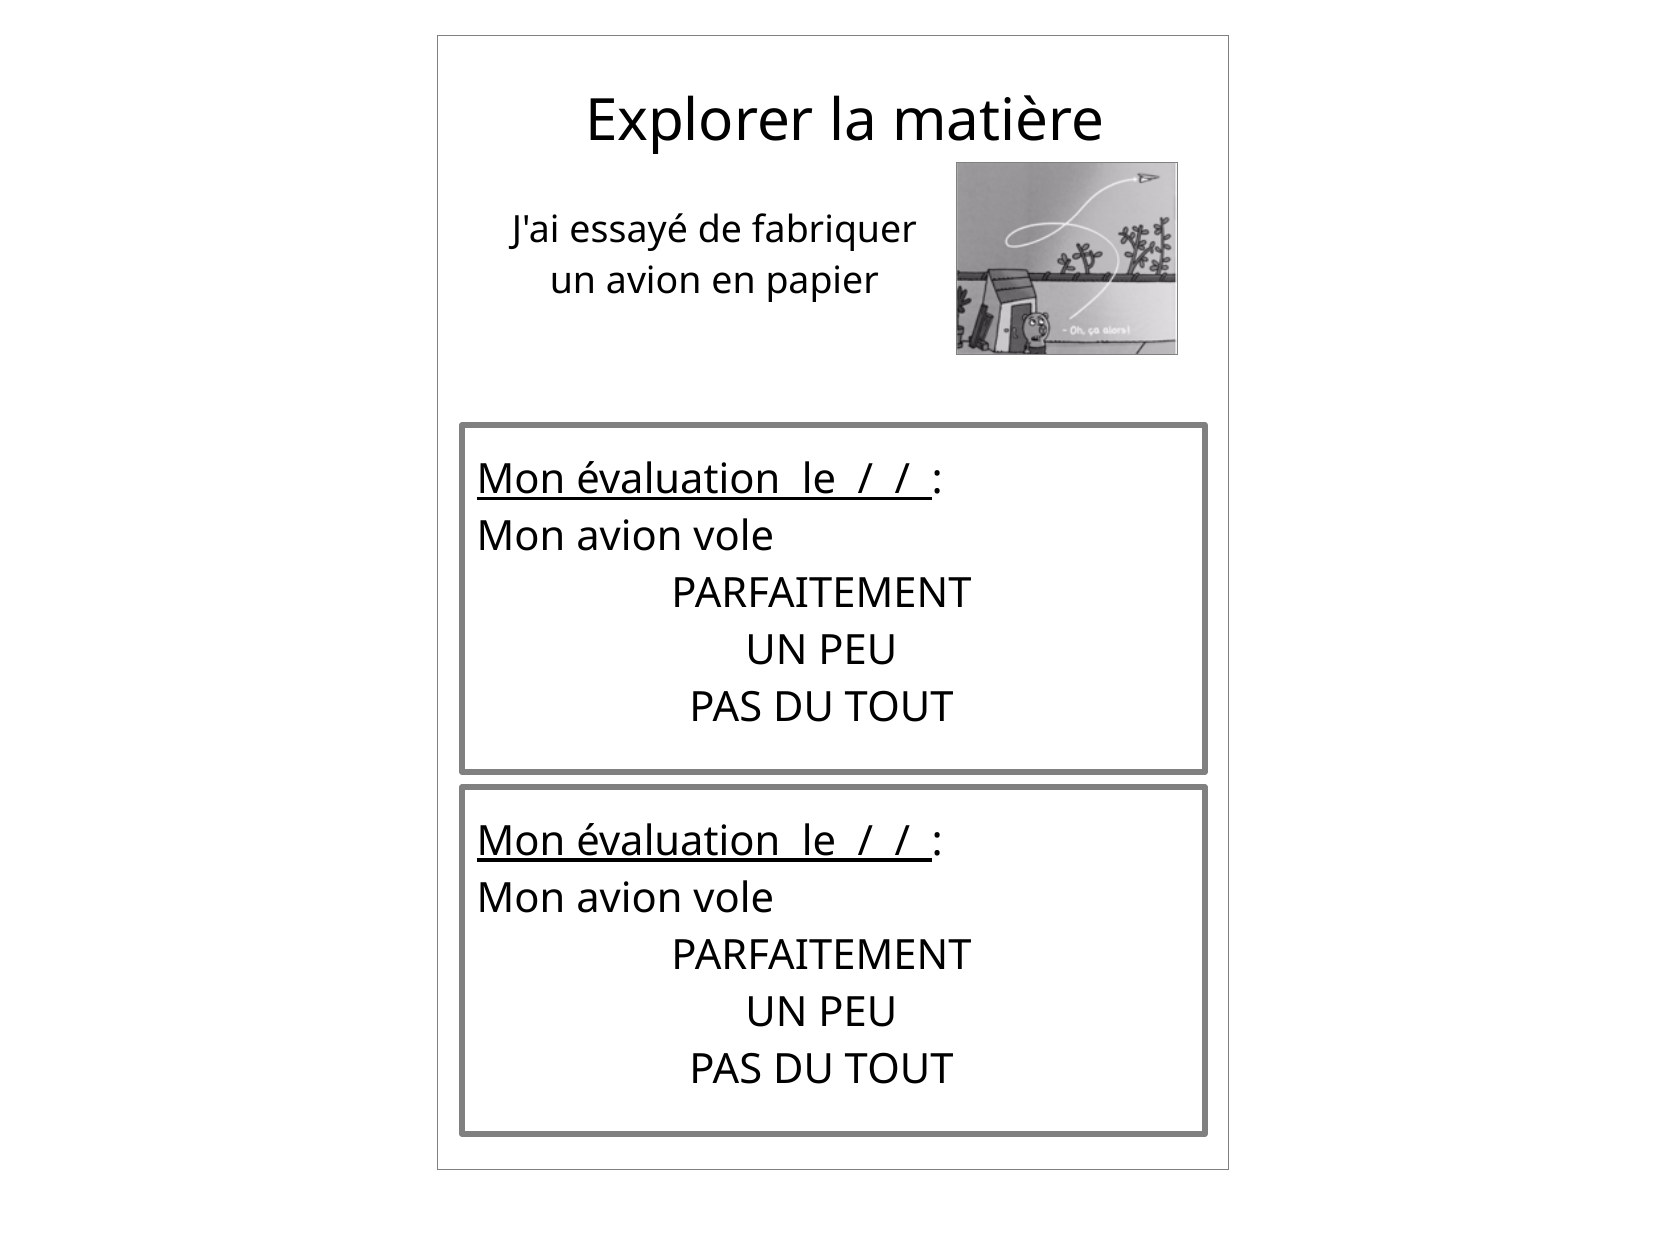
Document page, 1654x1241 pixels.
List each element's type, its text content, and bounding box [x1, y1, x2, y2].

picture [956, 162, 1178, 355]
text_box Mon évaluation le / / : Mon avion vole PARFAITEMENT UN PEU PAS DU TOUT [465, 803, 1182, 1120]
text_box Explorer la matière [519, 70, 1170, 177]
text_box J'ai essayé de fabriquer un avion en papier [496, 195, 934, 331]
text_box Mon évaluation le / / : Mon avion vole PARFAITEMENT UN PEU PAS DU TOUT [465, 441, 1182, 758]
